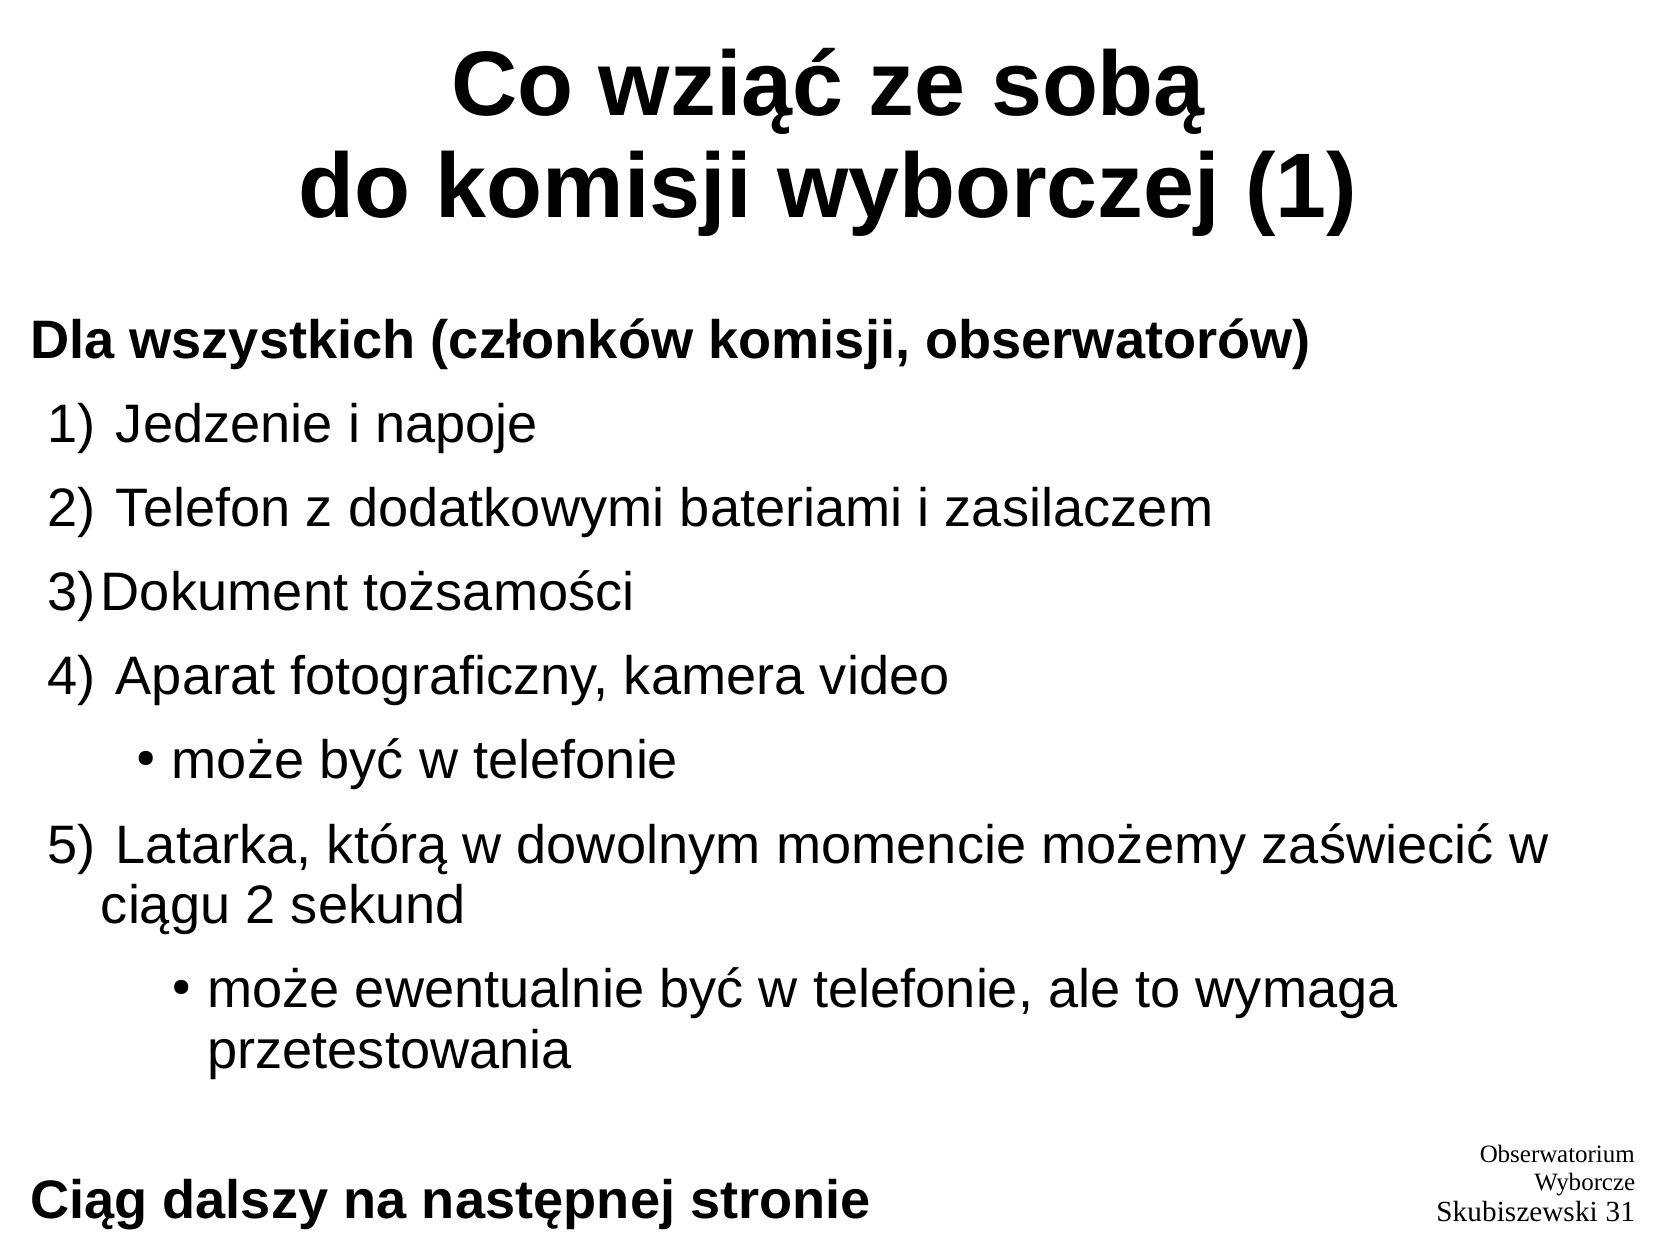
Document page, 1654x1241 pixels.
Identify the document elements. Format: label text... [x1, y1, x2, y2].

title Co wziąć ze sobą do komisji wyborczej (1) [84, 32, 1573, 225]
list Dla wszystkich (członków komisji, obserwatorów) Jedzenie i napoje Telefon z dodatkowymi bateriami i zasilaczem Dokument tożsamości Aparat fotograficzny, kamera video może być w telefonie Latarka, którą w dowolnym momencie możemy zaświecić w ciągu 2 sekund może ewentualnie być w telefonie, ale to wymaga przetestowania Ciąg dalszy na następnej stronie [30, 225, 1583, 1241]
